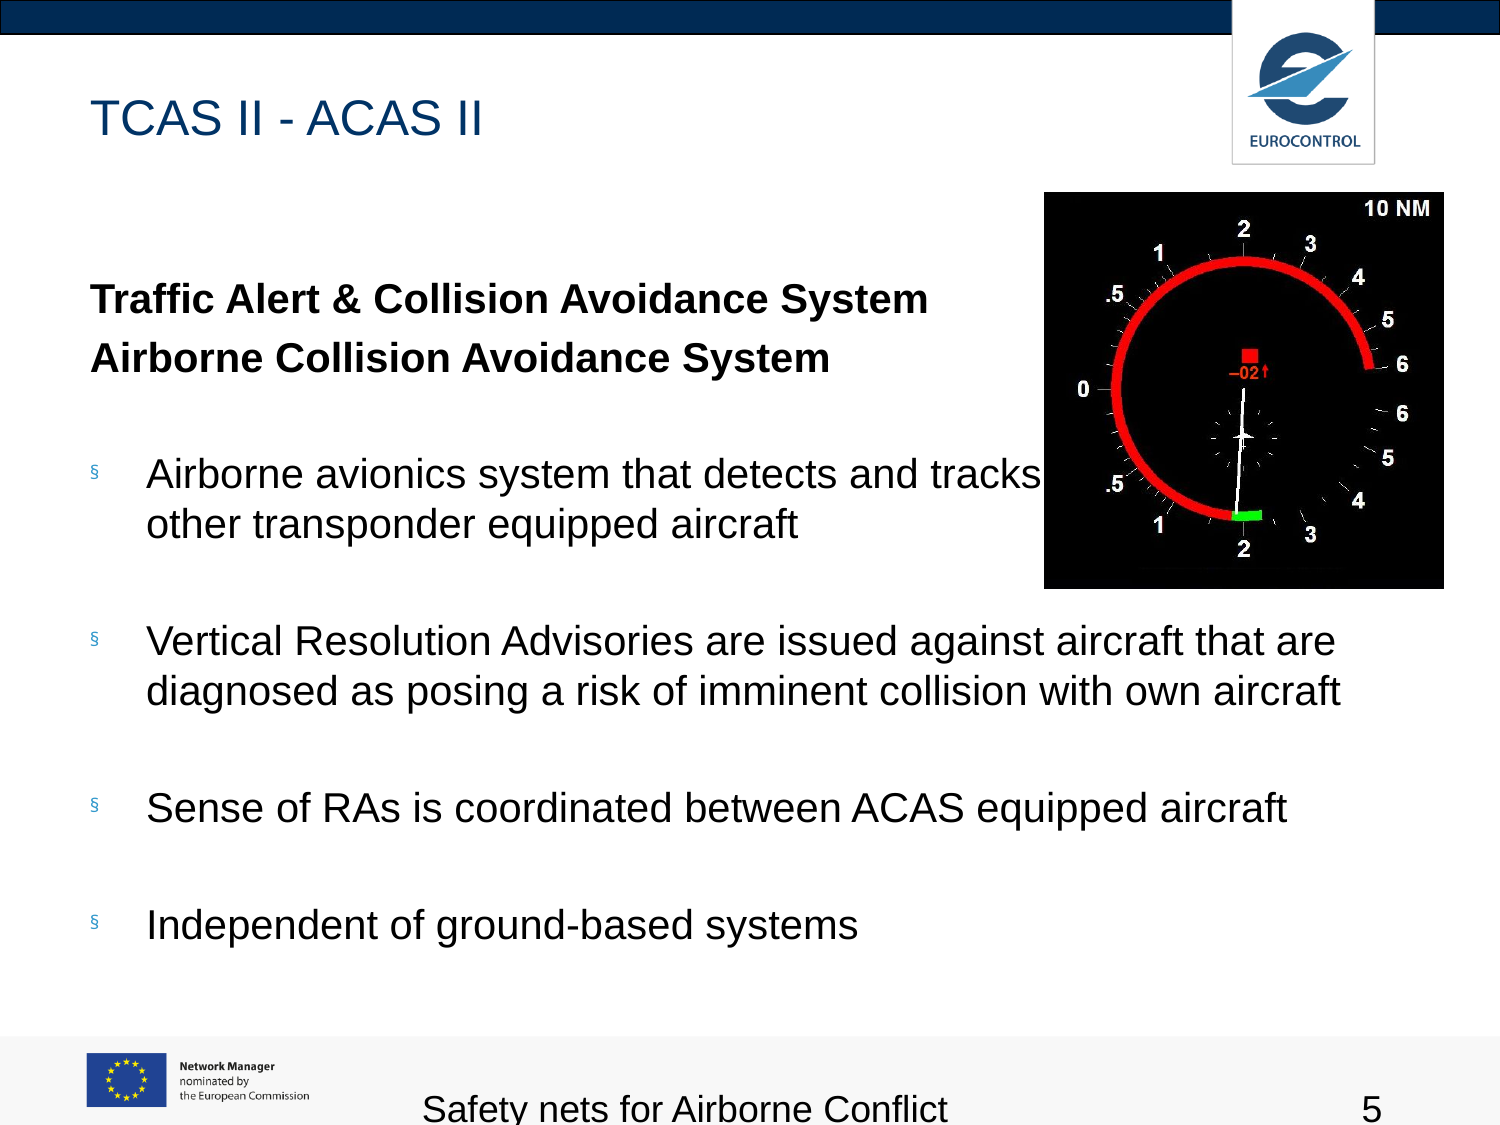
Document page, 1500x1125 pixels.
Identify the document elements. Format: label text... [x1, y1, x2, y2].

picture [1224, 0, 1382, 172]
title TCAS II - ACAS II [75, 78, 1197, 206]
list Traffic Alert & Collision Avoidance System Airborne Collision Avoidance System Airborne avionics system that detects and tracks other transponder equipped aircraft Vertical Resolution Advisories are issued against aircraft that are diagnosed as posing a risk of imminent collision with own aircraft Sense of RAs is coordinated between ACAS equipped aircraft Independent of ground-based systems [75, 264, 1425, 1004]
slide_number <number> [1346, 1078, 1425, 1123]
footer Safety nets for Airborne Conflict [407, 1078, 1092, 1123]
picture [85, 1051, 310, 1108]
picture [1044, 191, 1444, 589]
